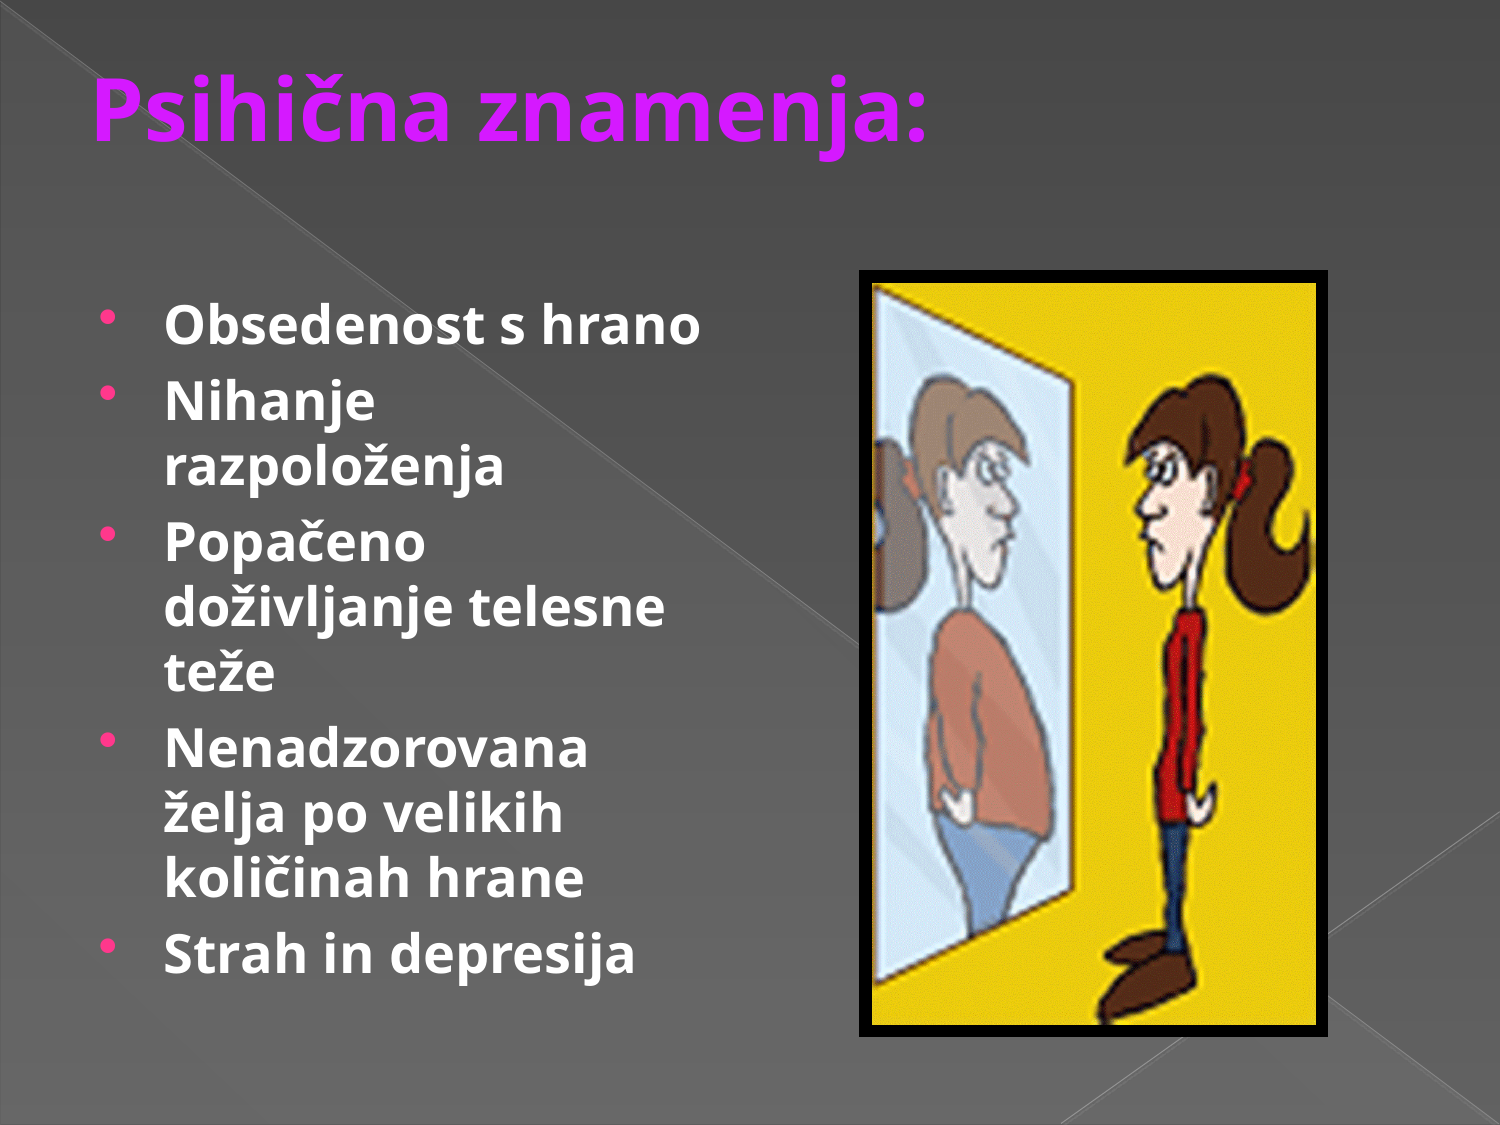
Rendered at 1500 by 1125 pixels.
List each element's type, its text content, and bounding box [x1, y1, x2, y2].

list Obsedenost s hrano Nihanje razpoloženja Popačeno doživljanje telesne teže Nenadzorovana želja po velikih količinah hrane Strah in depresija [75, 282, 738, 1025]
picture [871, 282, 1316, 1025]
title Psihična znamenja: [75, 43, 1425, 274]
